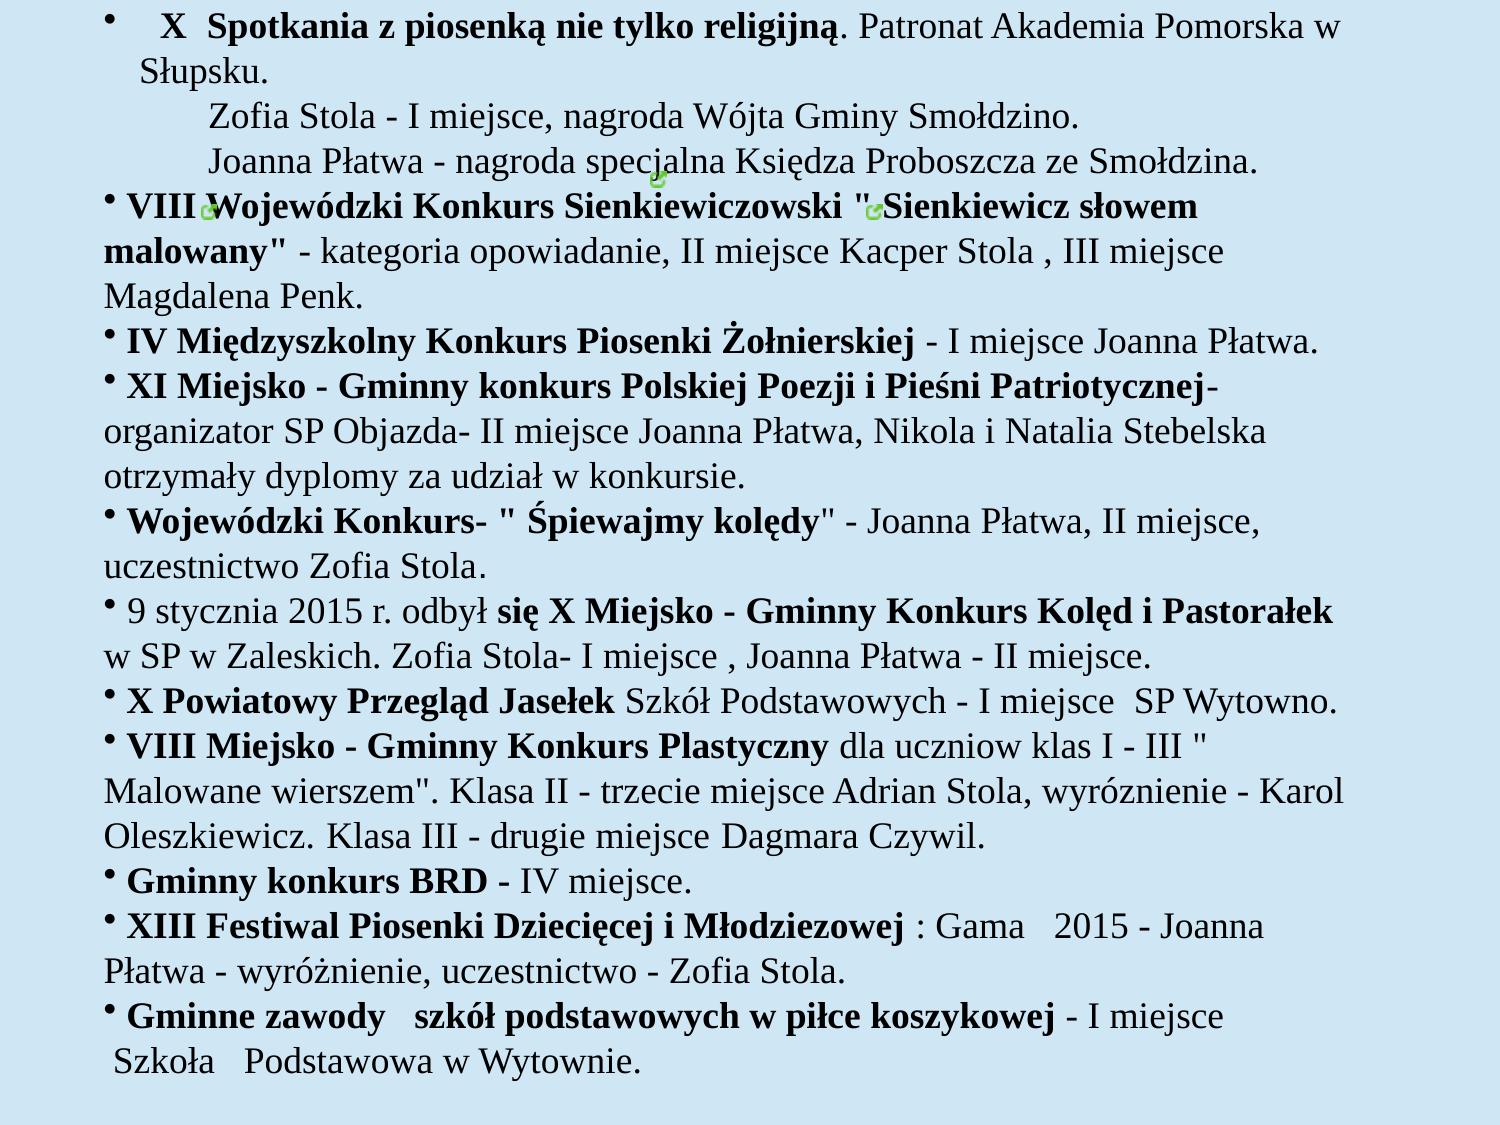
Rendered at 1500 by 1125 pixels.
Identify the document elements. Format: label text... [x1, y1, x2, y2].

picture [866, 204, 883, 220]
text_box X Spotkania z piosenką nie tylko religijną. Patronat Akademia Pomorska w Słupsku. Zofia Stola - I miejsce, nagroda Wójta Gminy Smołdzino. Joanna Płatwa - nagroda specjalna Księdza Proboszcza ze Smołdzina. VIII Wojewódzki Konkurs Sienkiewiczowski " Sienkiewicz słowem malowany" - kategoria opowiadanie, II miejsce Kacper Stola , III miejsce Magdalena Penk. IV Międzyszkolny Konkurs Piosenki Żołnierskiej - I miejsce Joanna Płatwa. XI Miejsko - Gminny konkurs Polskiej Poezji i Pieśni Patriotycznej- organizator SP Objazda- II miejsce Joanna Płatwa, Nikola i Natalia Stebelska otrzymały dyplomy za udział w konkursie. Wojewódzki Konkurs- " Śpiewajmy kolędy" - Joanna Płatwa, II miejsce, uczestnictwo Zofia Stola. 9 stycznia 2015 r. odbył się X Miejsko - Gminny Konkurs Kolęd i Pastorałek w SP w Zaleskich. Zofia Stola- I miejsce , Joanna Płatwa - II miejsce. X Powiatowy Przegląd Jasełek Szkół Podstawowych - I miejsce SP Wytowno. VIII Miejsko - Gminny Konkurs Plastyczny dla uczniow klas I - III " Malowane wierszem". Klasa II - trzecie miejsce Adrian Stola, wyróznienie - Karol Oleszkiewicz. Klasa III - drugie miejsce Dagmara Czywil. Gminny konkurs BRD - IV miejsce. XIII Festiwal Piosenki Dziecięcej i Młodziezowej : Gama 2015 - Joanna Płatwa - wyróżnienie, uczestnictwo - Zofia Stola. Gminne zawody szkół podstawowych w piłce koszykowej - I miejsce Szkoła Podstawowa w Wytownie. [88, 0, 1365, 1125]
picture [201, 204, 217, 220]
picture [650, 171, 667, 188]
